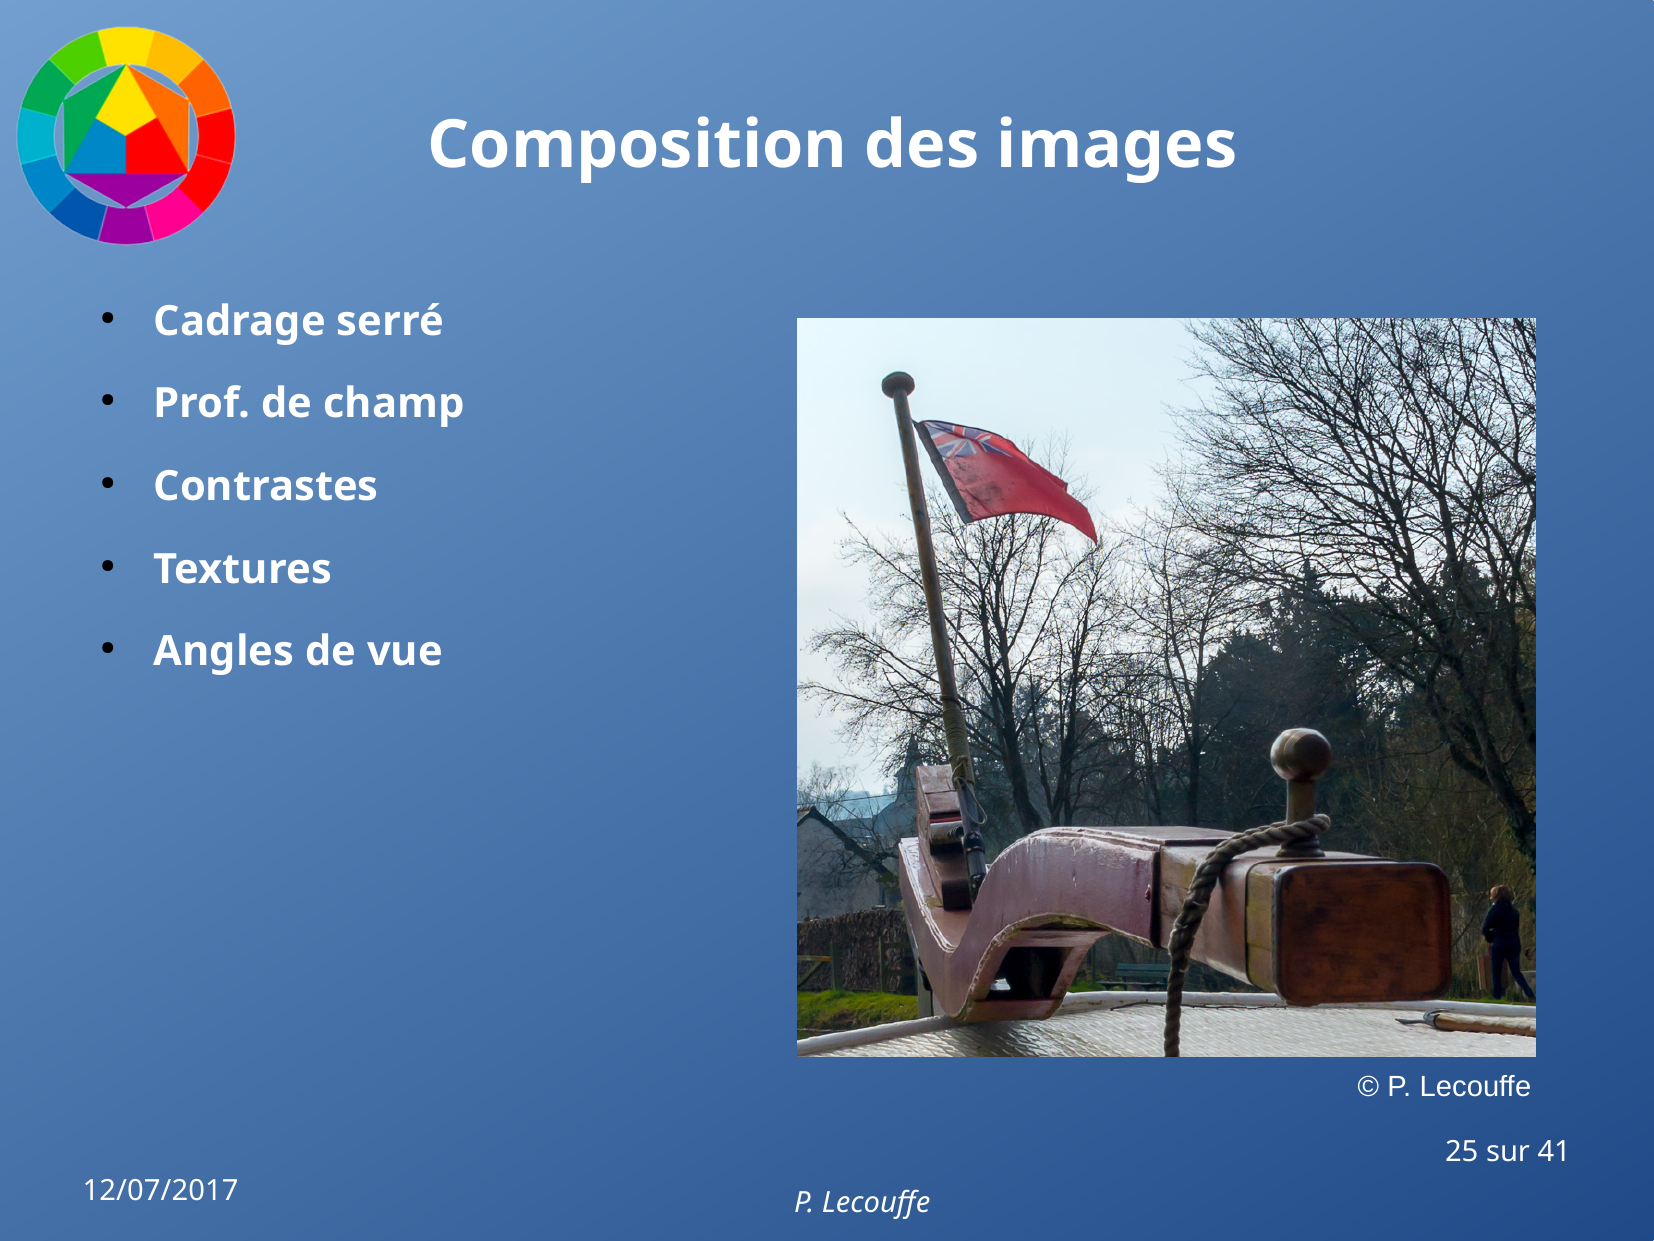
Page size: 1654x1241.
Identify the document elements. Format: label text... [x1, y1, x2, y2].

picture [6, 22, 249, 252]
list Cadrage serré Prof. de champ Contrastes Textures Angles de vue [82, 290, 1571, 1058]
picture [797, 318, 1536, 1057]
title Composition des images [236, 58, 1430, 225]
text_box © P. Lecouffe [1334, 1062, 1555, 1111]
